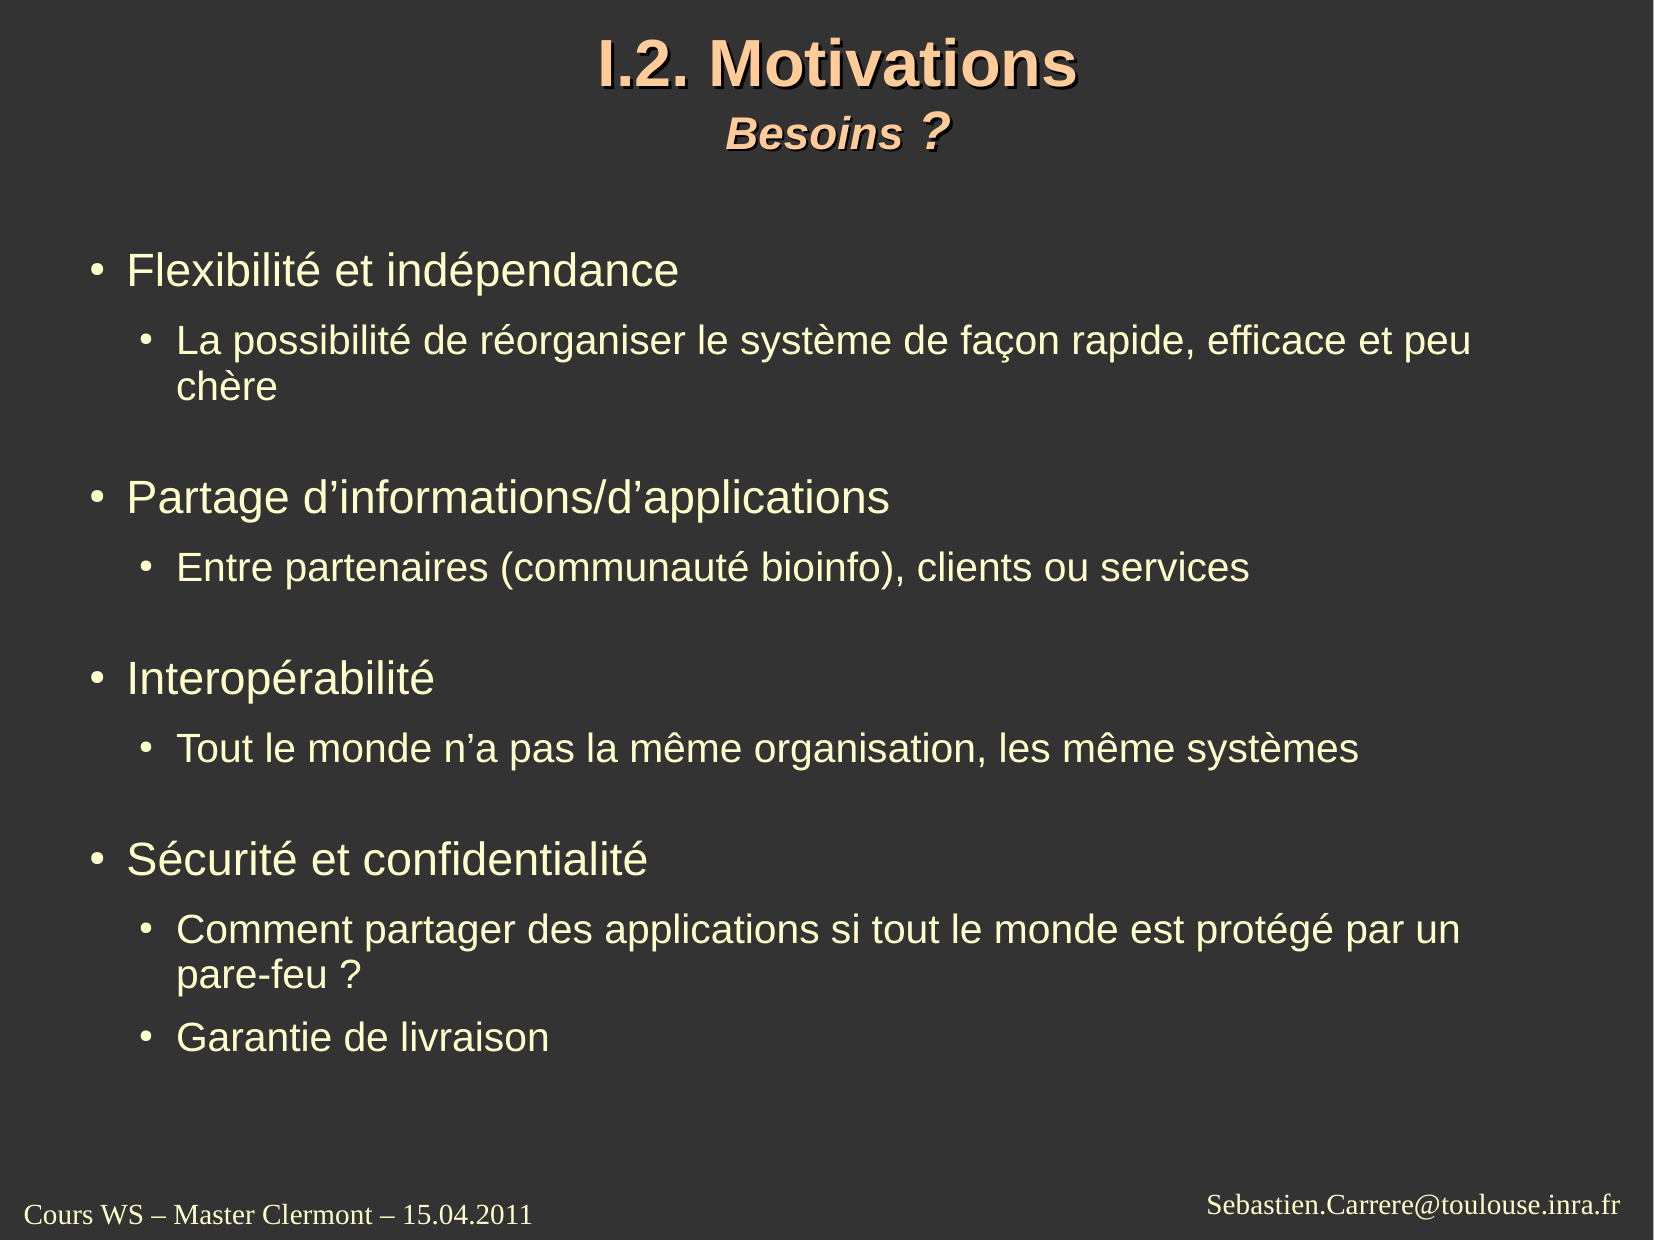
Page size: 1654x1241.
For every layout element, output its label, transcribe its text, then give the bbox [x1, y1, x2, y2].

title I.2. Motivations Besoins ? [82, 25, 1595, 162]
list Flexibilité et indépendance La possibilité de réorganiser le système de façon rapide, efficace et peu chère Partage d’informations/d’applications Entre partenaires (communauté bioinfo), clients ou services Interopérabilité Tout le monde n’a pas la même organisation, les même systèmes Sécurité et confidentialité Comment partager des applications si tout le monde est protégé par un pare-feu ? Garantie de livraison [76, 244, 1565, 1063]
